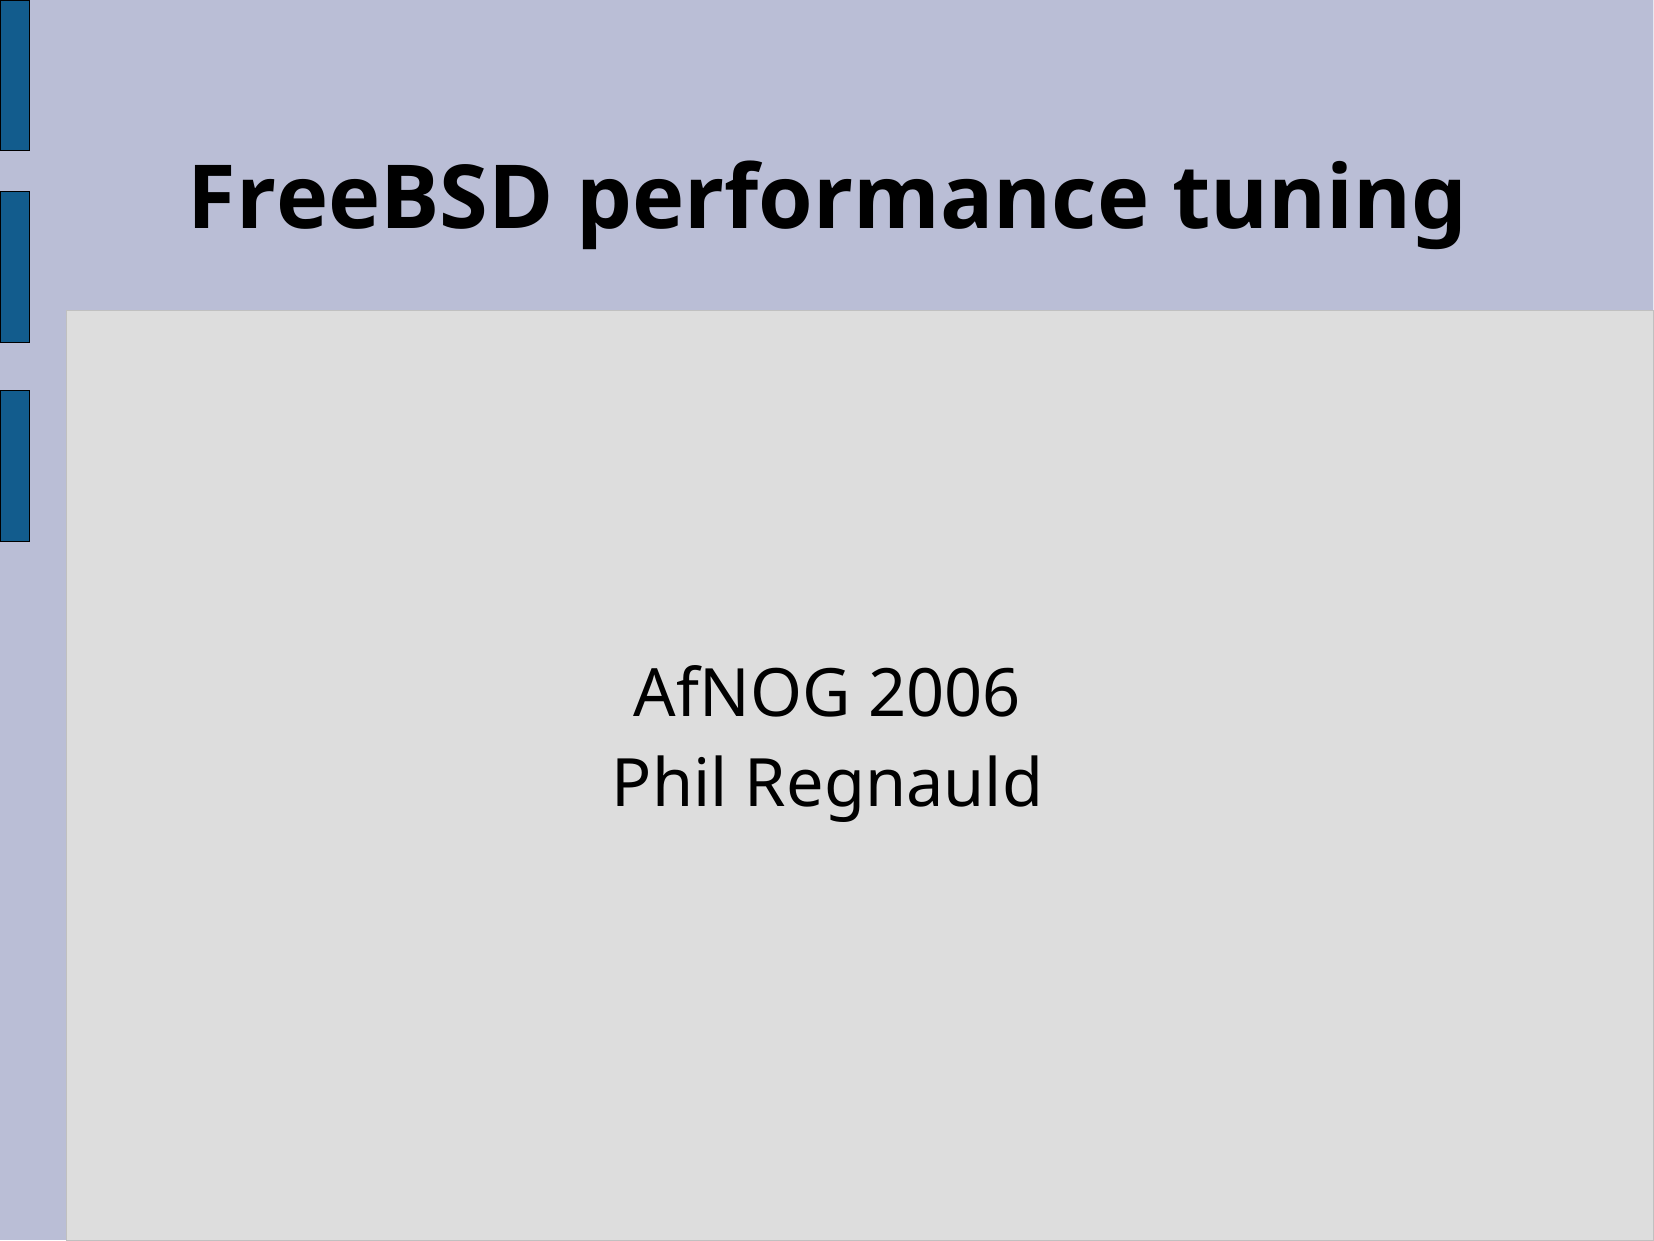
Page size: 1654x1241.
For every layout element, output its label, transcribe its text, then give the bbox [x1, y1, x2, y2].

subtitle AfNOG 2006 Phil Regnauld [121, 344, 1534, 1127]
title FreeBSD performance tuning [121, 91, 1534, 299]
